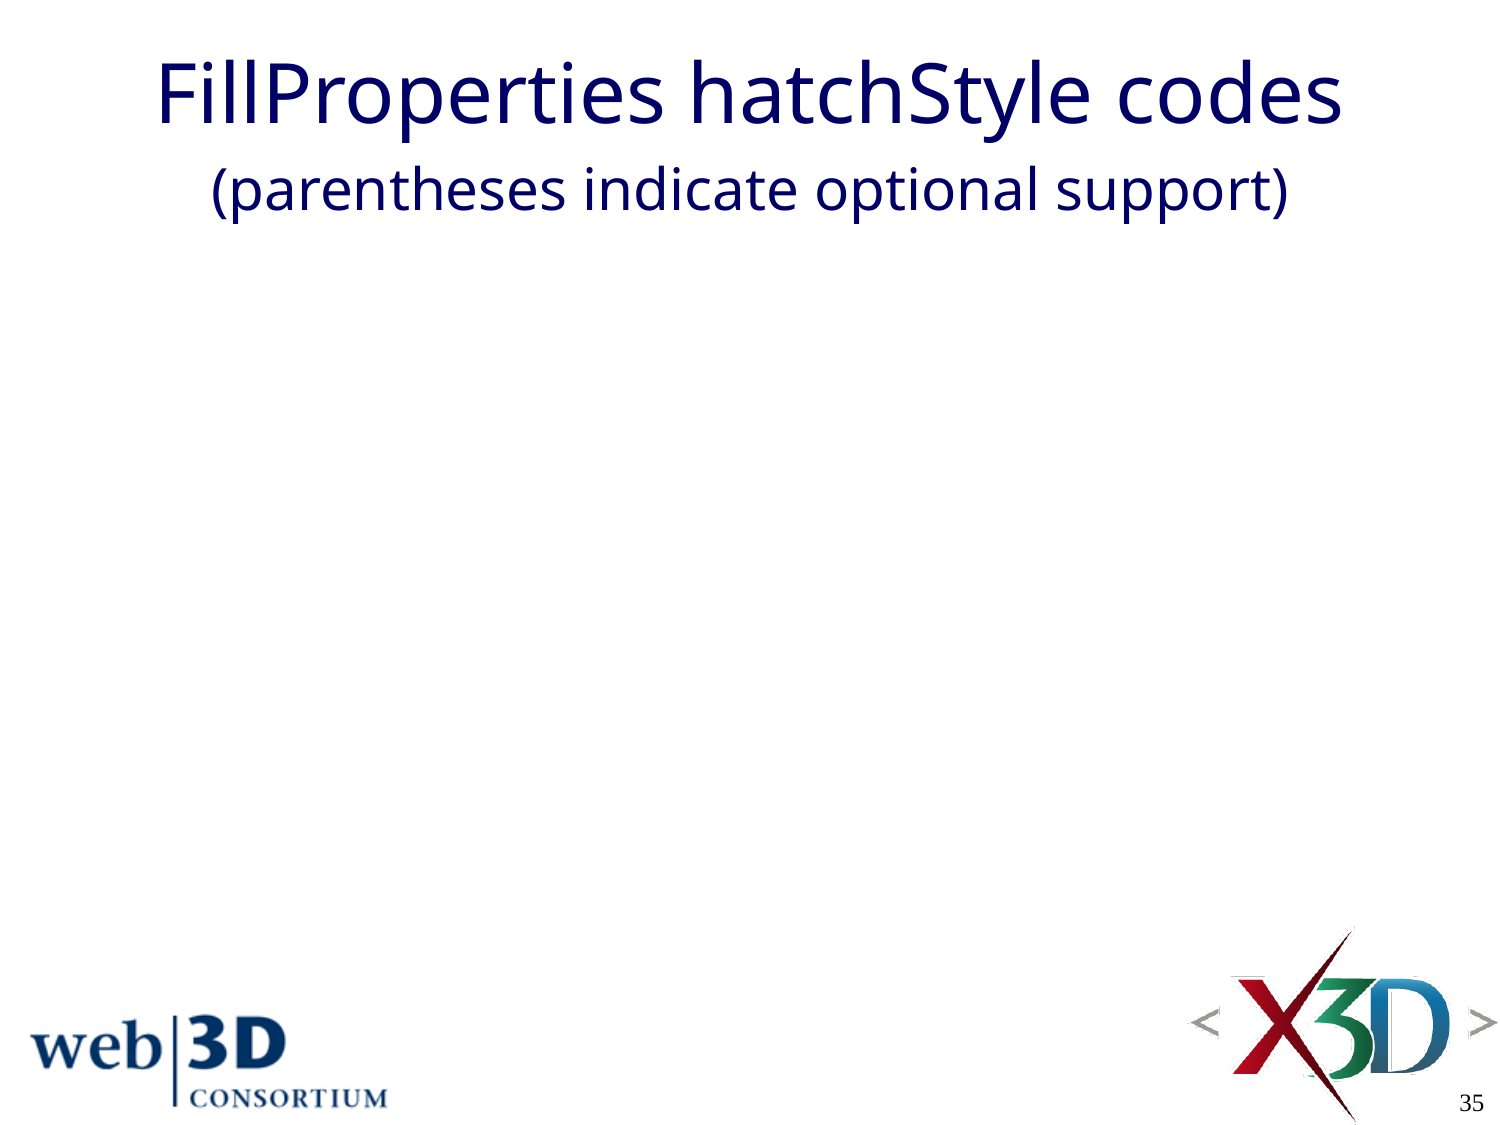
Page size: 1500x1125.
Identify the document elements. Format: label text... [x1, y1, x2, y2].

picture [1187, 926, 1500, 1125]
title FillProperties hatchStyle codes (parentheses indicate optional support) [112, 37, 1388, 226]
picture [12, 236, 1161, 1118]
